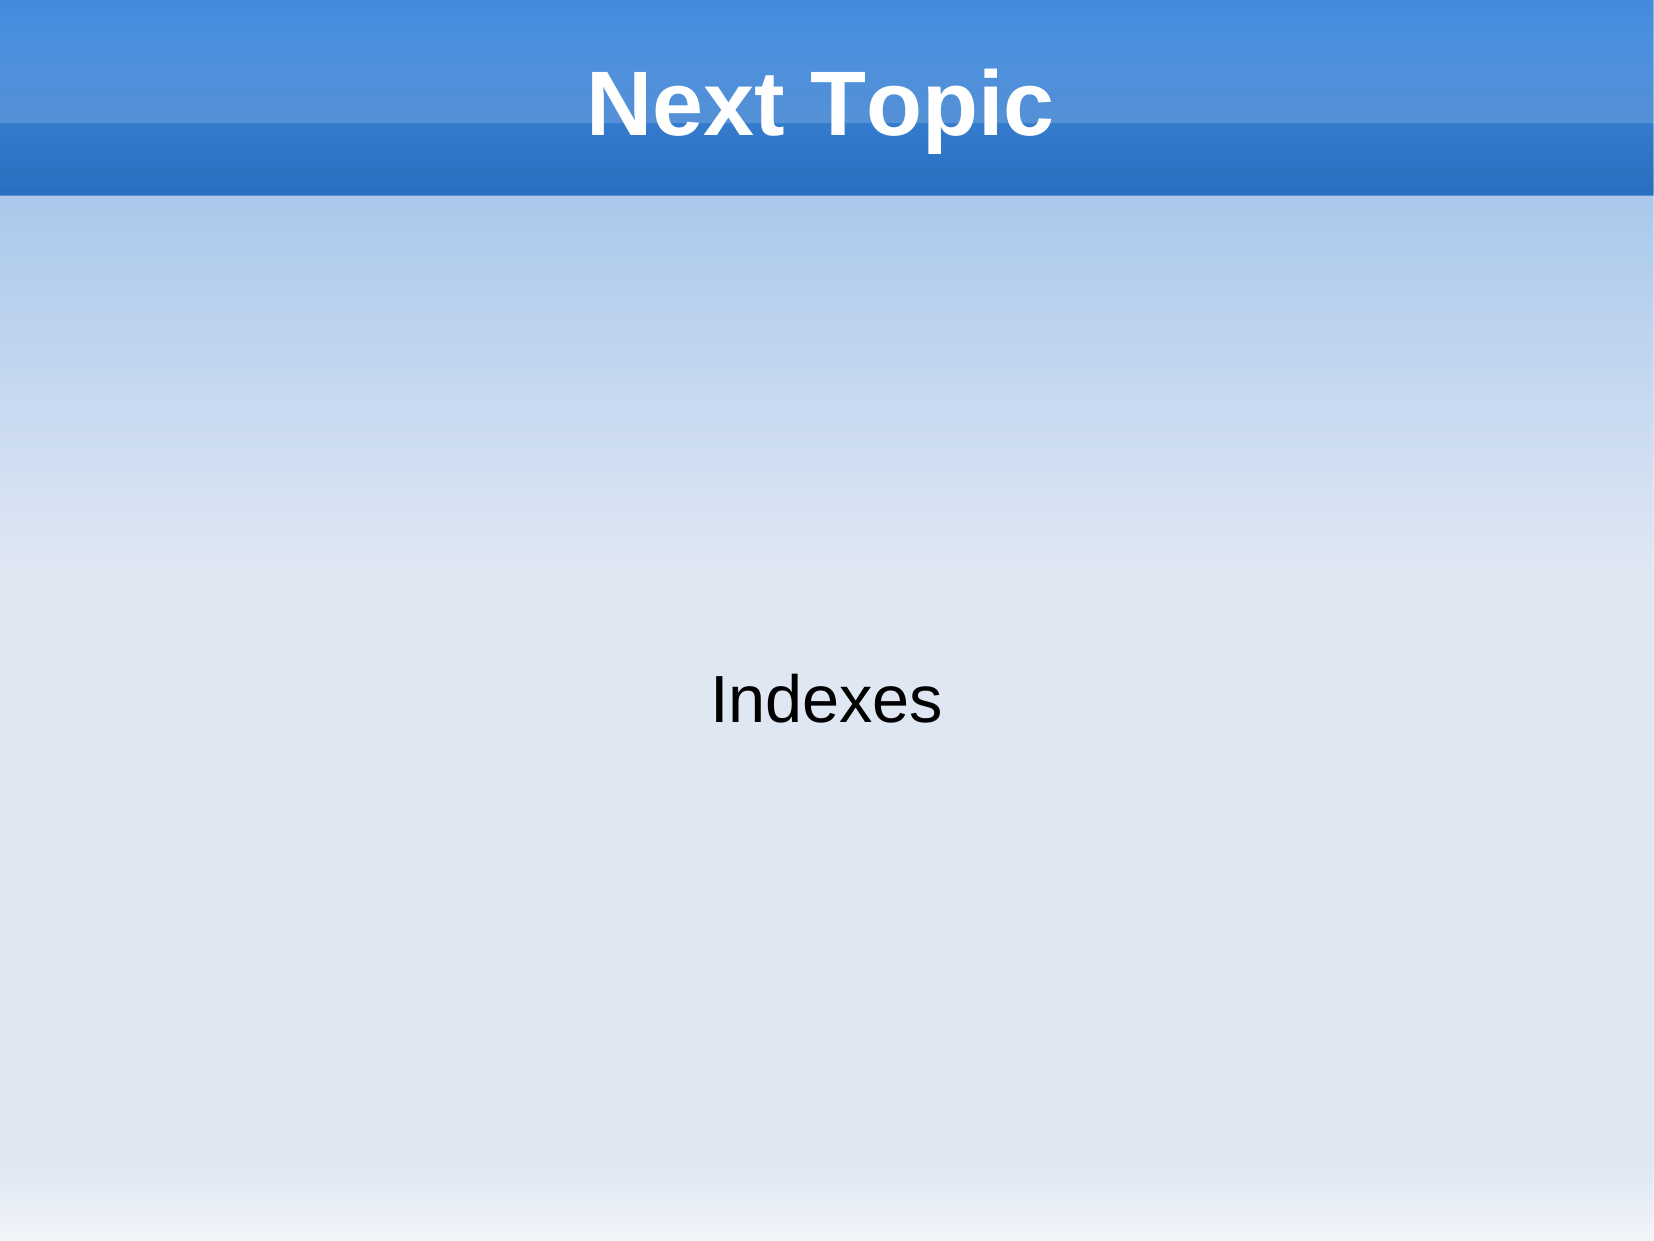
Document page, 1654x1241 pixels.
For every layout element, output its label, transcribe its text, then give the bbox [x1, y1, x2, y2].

picture [0, 0, 1654, 1241]
title Next Topic [76, 0, 1565, 208]
subtitle Indexes [82, 290, 1571, 1109]
